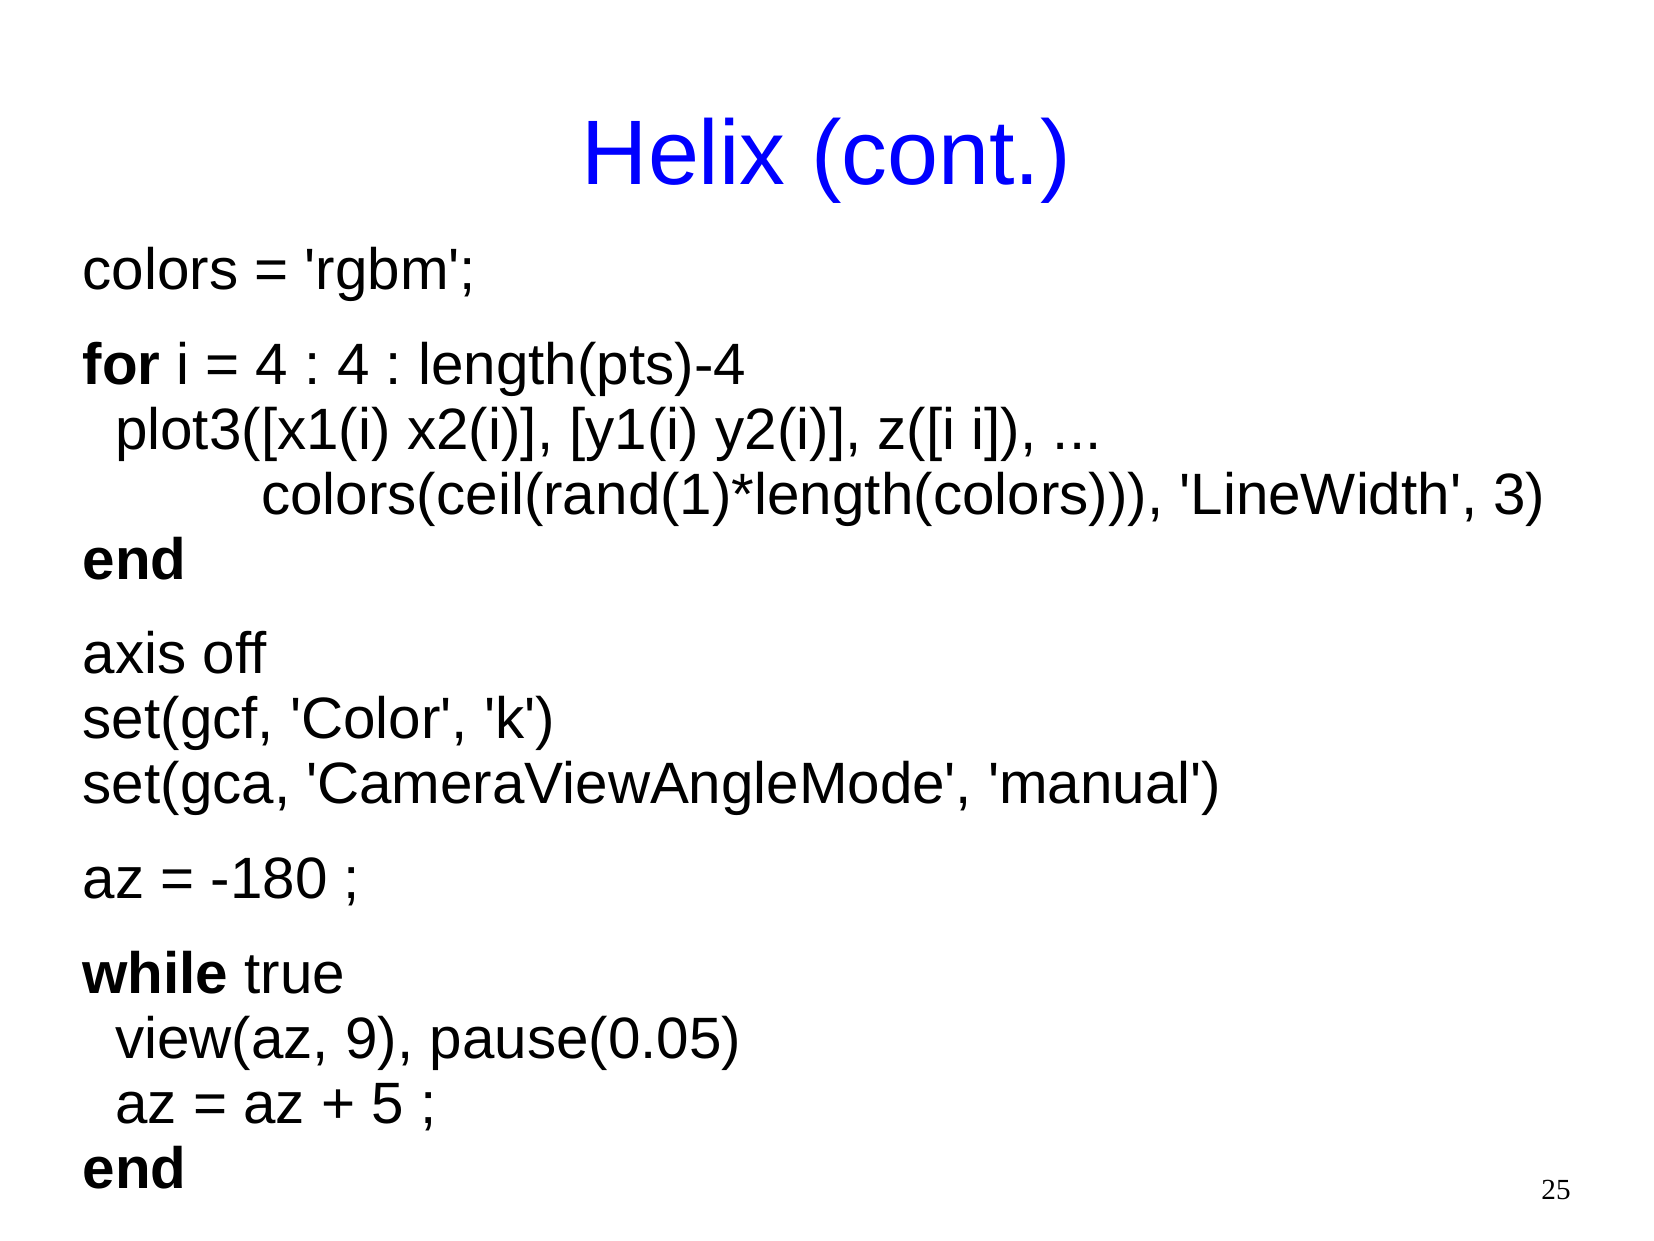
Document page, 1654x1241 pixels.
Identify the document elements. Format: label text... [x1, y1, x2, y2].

list colors = 'rgbm'; for i = 4 : 4 : length(pts)-4 plot3([x1(i) x2(i)], [y1(i) y2(i)], z([i i]), ... colors(ceil(rand(1)*length(colors))), 'LineWidth', 3) end axis off set(gcf, 'Color', 'k') set(gca, 'CameraViewAngleMode', 'manual') az = -180 ; while true view(az, 9), pause(0.05) az = az + 5 ; end [82, 237, 1571, 1204]
title Helix (cont.) [82, 56, 1571, 237]
